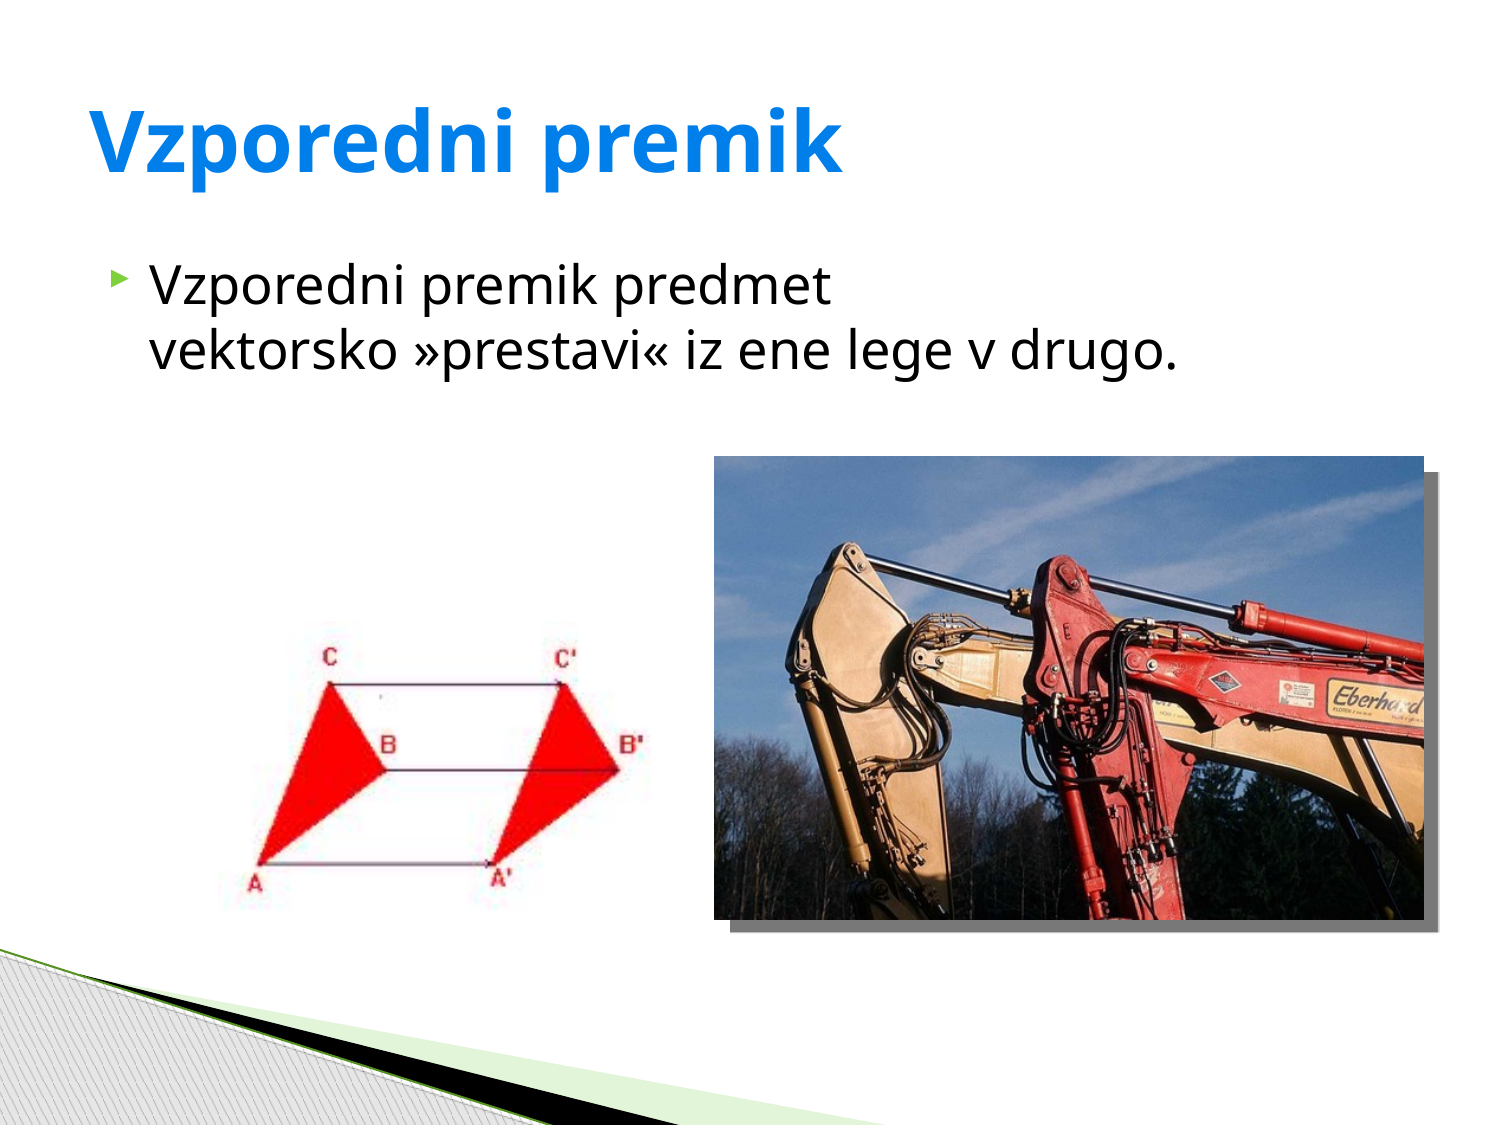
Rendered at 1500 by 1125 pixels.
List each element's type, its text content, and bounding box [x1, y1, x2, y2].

title Vzporedni premik [75, 45, 1425, 233]
picture [714, 456, 1424, 920]
list Vzporedni premik predmet vektorsko »prestavi« iz ene lege v drugo. [75, 242, 1425, 986]
